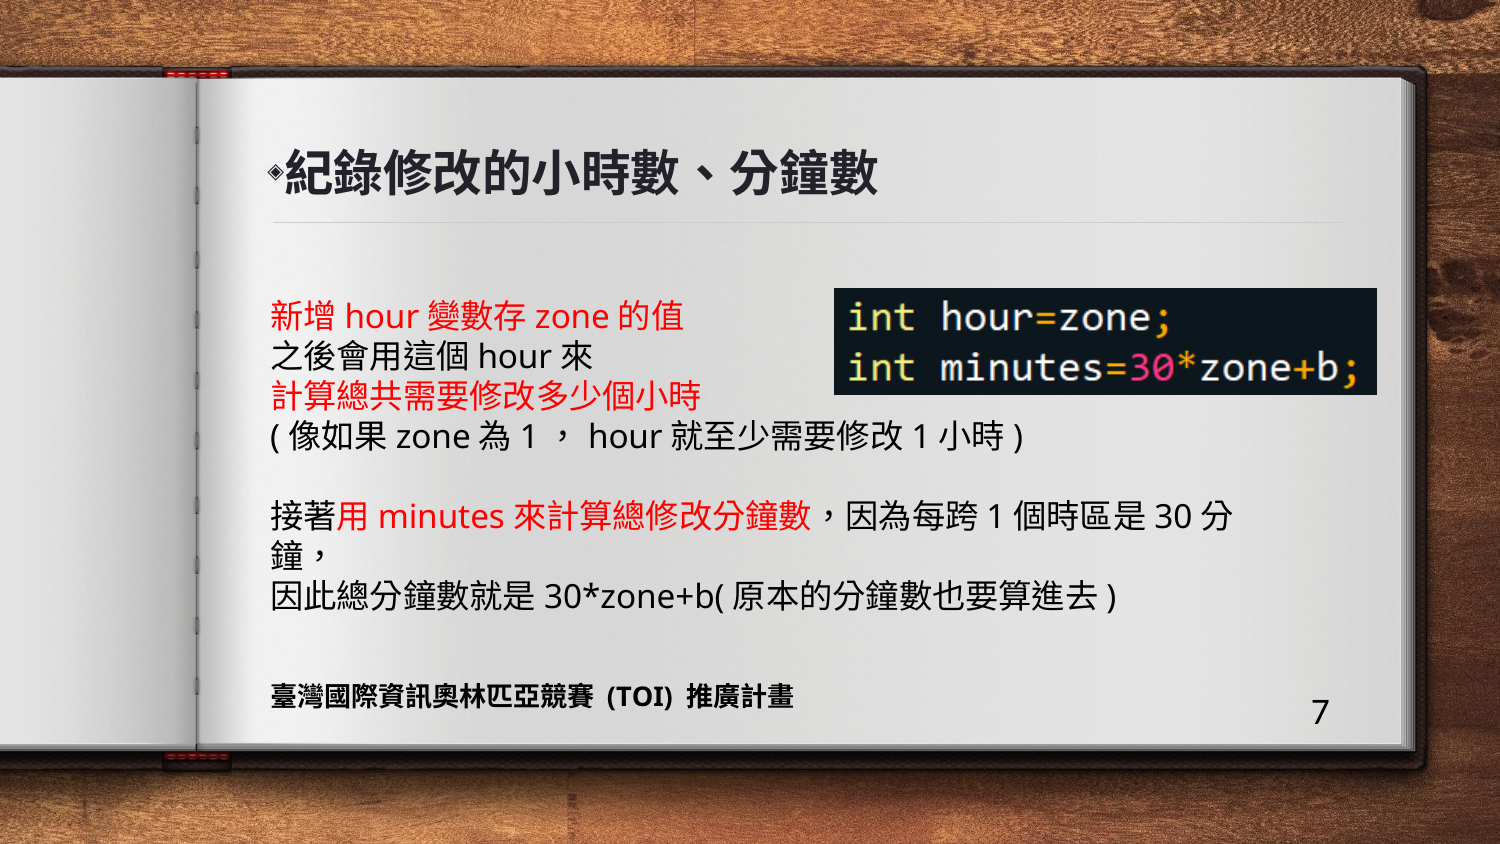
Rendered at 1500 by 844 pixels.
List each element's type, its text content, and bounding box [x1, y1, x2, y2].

picture [834, 288, 1377, 395]
text_box [1295, 672, 1386, 737]
text_box 新增hour變數存zone的值 之後會用這個hour來 計算總共需要修改多少個小時 (像如果zone為1，hour就至少需要修改1小時) 接著用minutes來計算總修改分鐘數，因為每跨1個時區是30分鐘， 因此總分鐘數就是30*zone+b(原本的分鐘數也要算進去) [255, 288, 1281, 587]
list 紀錄修改的小時數、分鐘數 [252, 126, 1183, 216]
